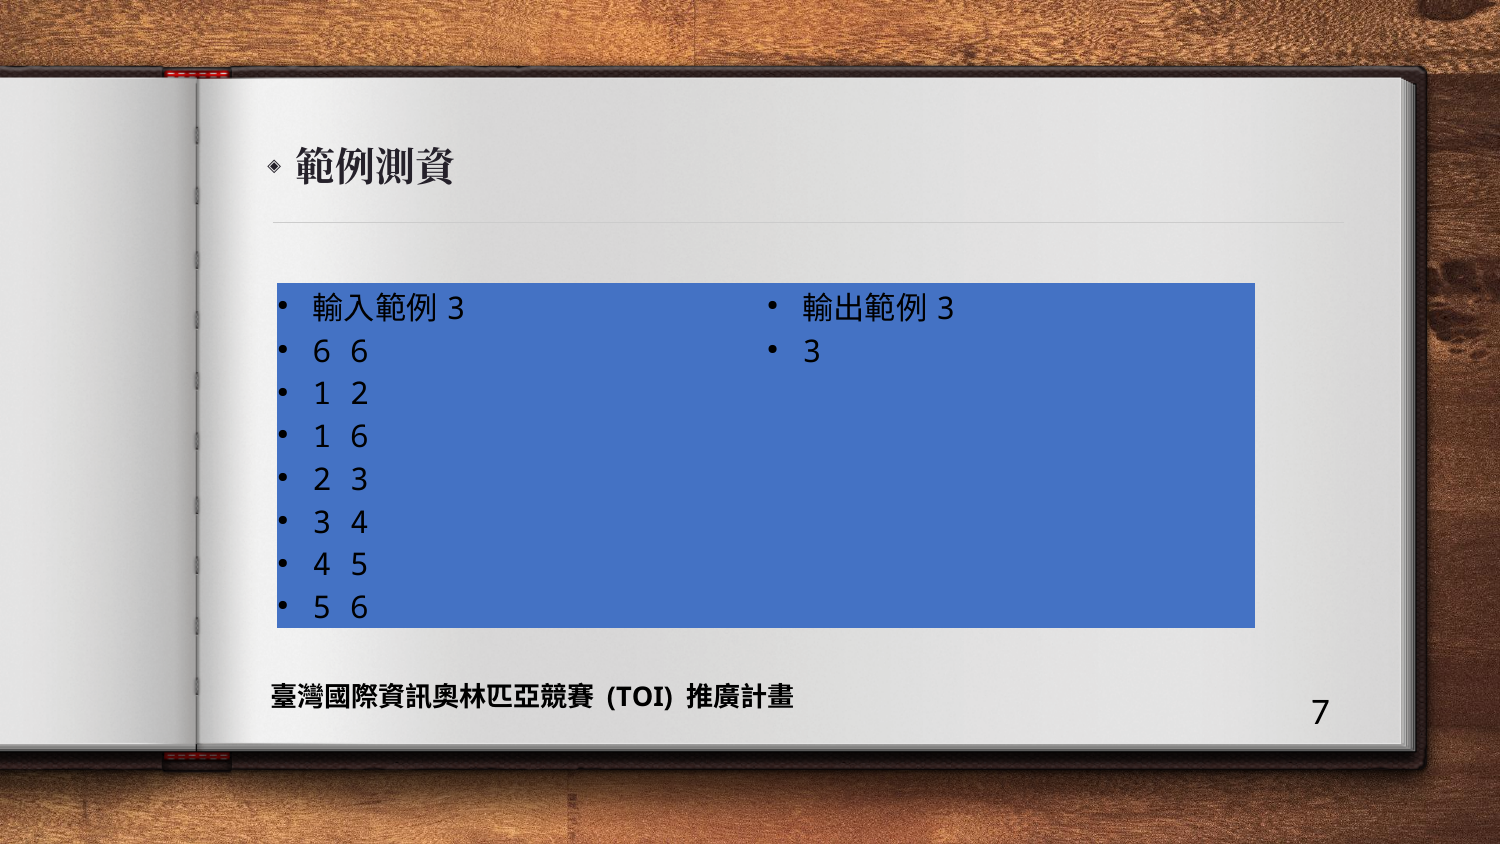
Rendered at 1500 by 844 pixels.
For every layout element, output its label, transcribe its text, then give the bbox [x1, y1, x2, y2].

text_box [1295, 672, 1386, 737]
table_header 輸出範例3 3 [767, 283, 1255, 628]
table_header 輸入範例3 6 6 1 2 1 6 2 3 3 4 4 5 5 6 [277, 283, 767, 628]
list 範例測資 [252, 126, 1194, 205]
